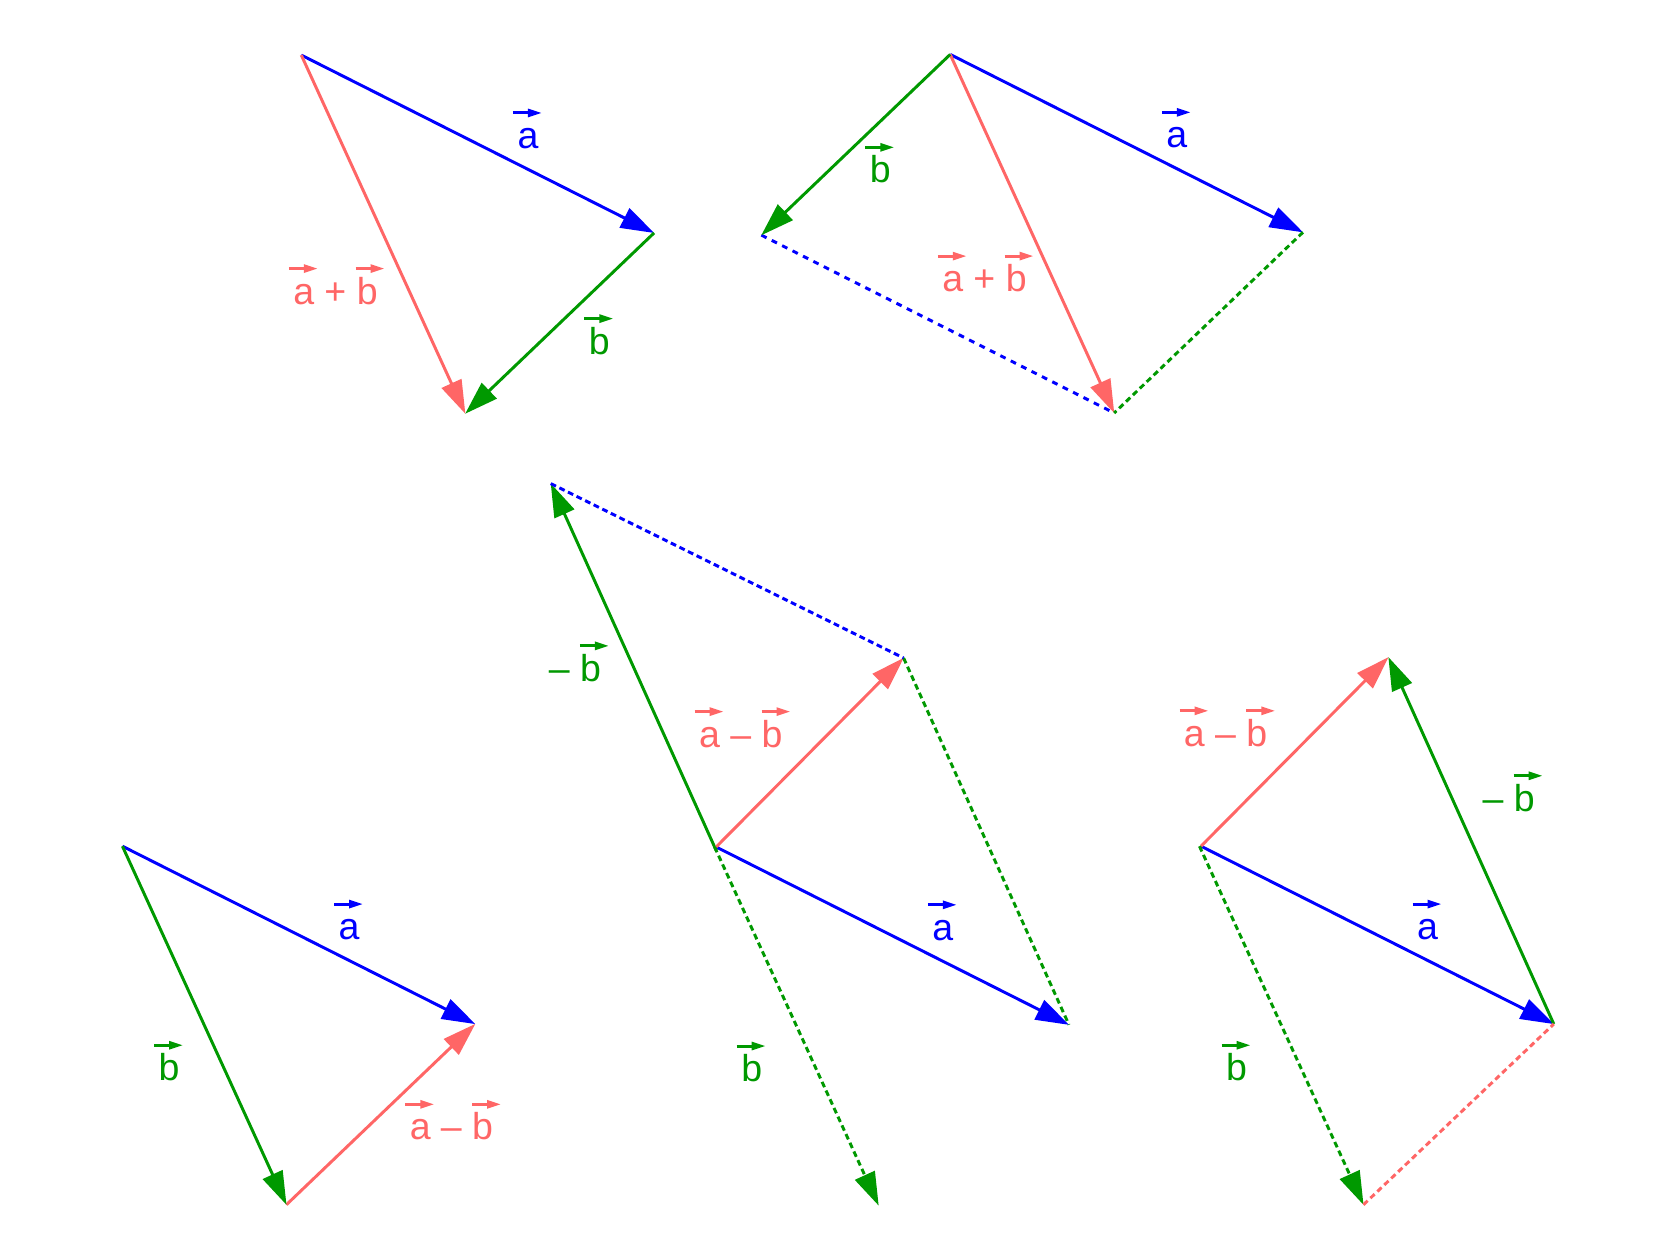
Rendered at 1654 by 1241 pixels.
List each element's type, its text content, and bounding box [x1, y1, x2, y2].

text_box a [1151, 106, 1202, 164]
text_box b [855, 141, 906, 199]
text_box a + b [278, 262, 404, 320]
text_box – b [1467, 769, 1554, 827]
text_box b [726, 1040, 777, 1098]
text_box a [1402, 898, 1453, 956]
text_box a [323, 898, 375, 956]
text_box a [502, 107, 554, 164]
text_box a [917, 898, 968, 956]
text_box a – b [395, 1098, 520, 1156]
text_box a – b [1169, 704, 1294, 762]
text_box b [574, 312, 625, 370]
text_box a + b [927, 250, 1053, 308]
text_box – b [534, 639, 621, 697]
text_box a – b [684, 705, 810, 763]
text_box b [143, 1039, 195, 1097]
text_box b [1211, 1039, 1262, 1097]
